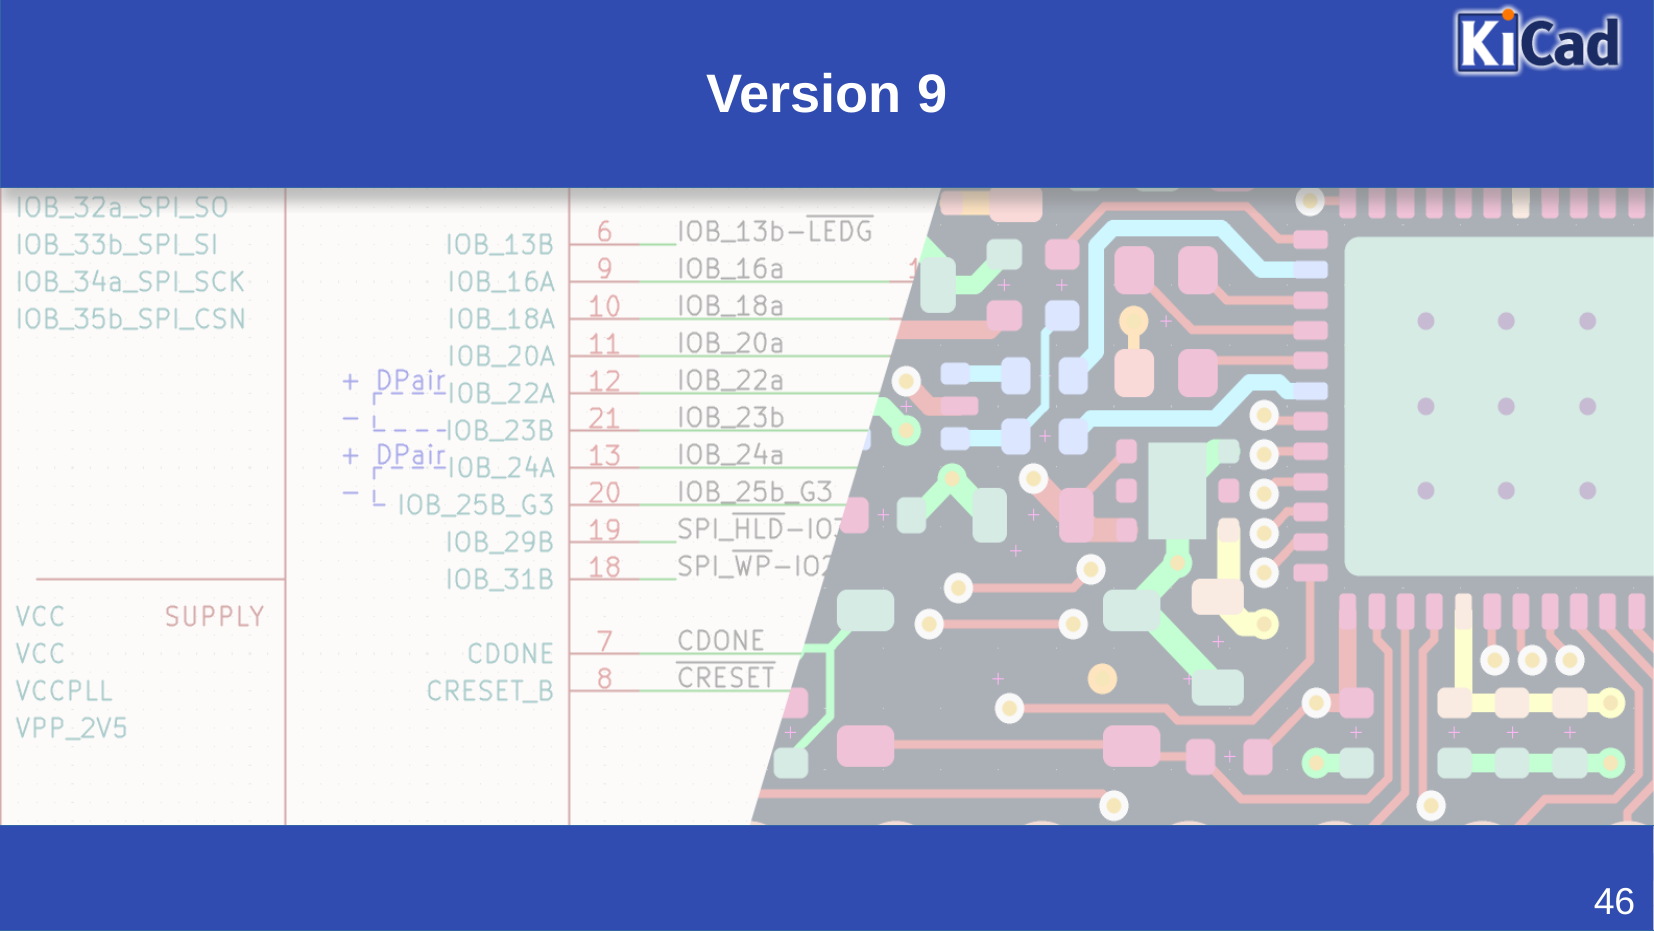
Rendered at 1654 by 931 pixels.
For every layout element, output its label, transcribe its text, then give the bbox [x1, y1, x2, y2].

picture [1412, 0, 1654, 92]
picture [0, 188, 1654, 825]
text_box Version 9 [0, 0, 1654, 188]
table_header [1101, 848, 1624, 905]
text_box <number> [1387, 873, 1651, 931]
table_header [55, 848, 578, 905]
table_header [578, 848, 1101, 905]
text_box [0, 825, 1654, 931]
